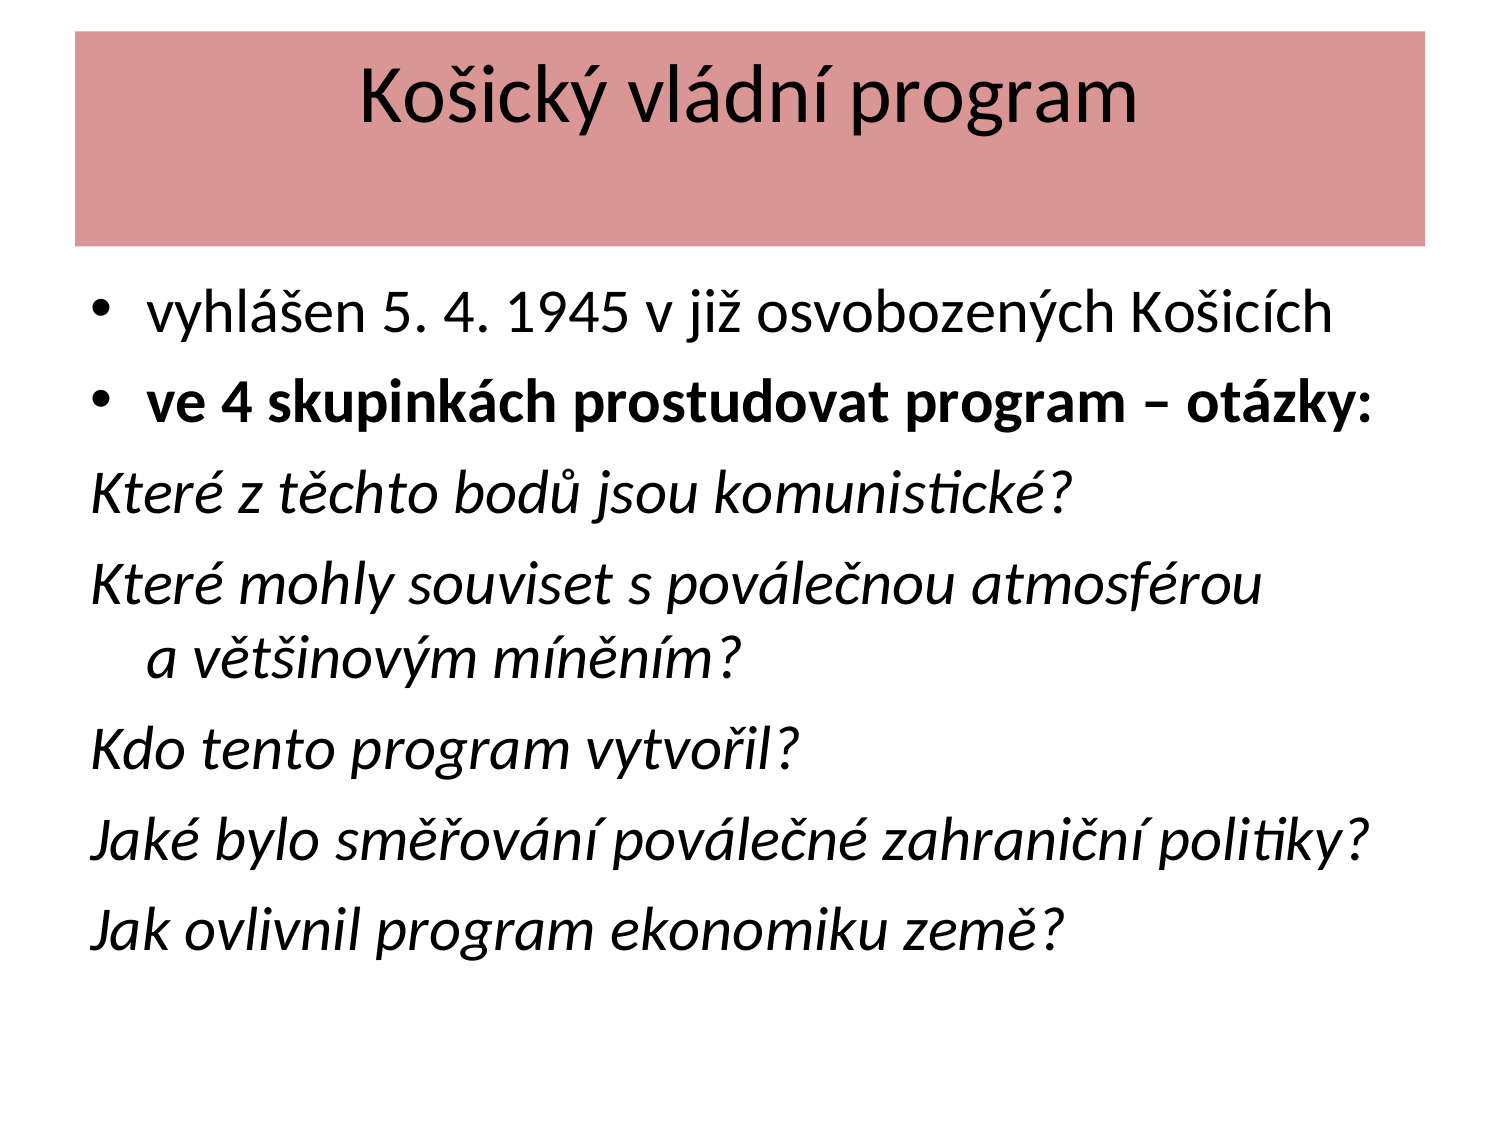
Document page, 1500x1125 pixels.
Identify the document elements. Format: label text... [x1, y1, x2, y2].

list vyhlášen 5. 4. 1945 v již osvobozených Košicích ve 4 skupinkách prostudovat program – otázky: Které z těchto bodů jsou komunistické? Které mohly souviset s poválečnou atmosférou a většinovým míněním? Kdo tento program vytvořil? Jaké bylo směřování poválečné zahraniční politiky? Jak ovlivnil program ekonomiku země? [75, 262, 1426, 1125]
title Košický vládní program [75, 31, 1426, 247]
